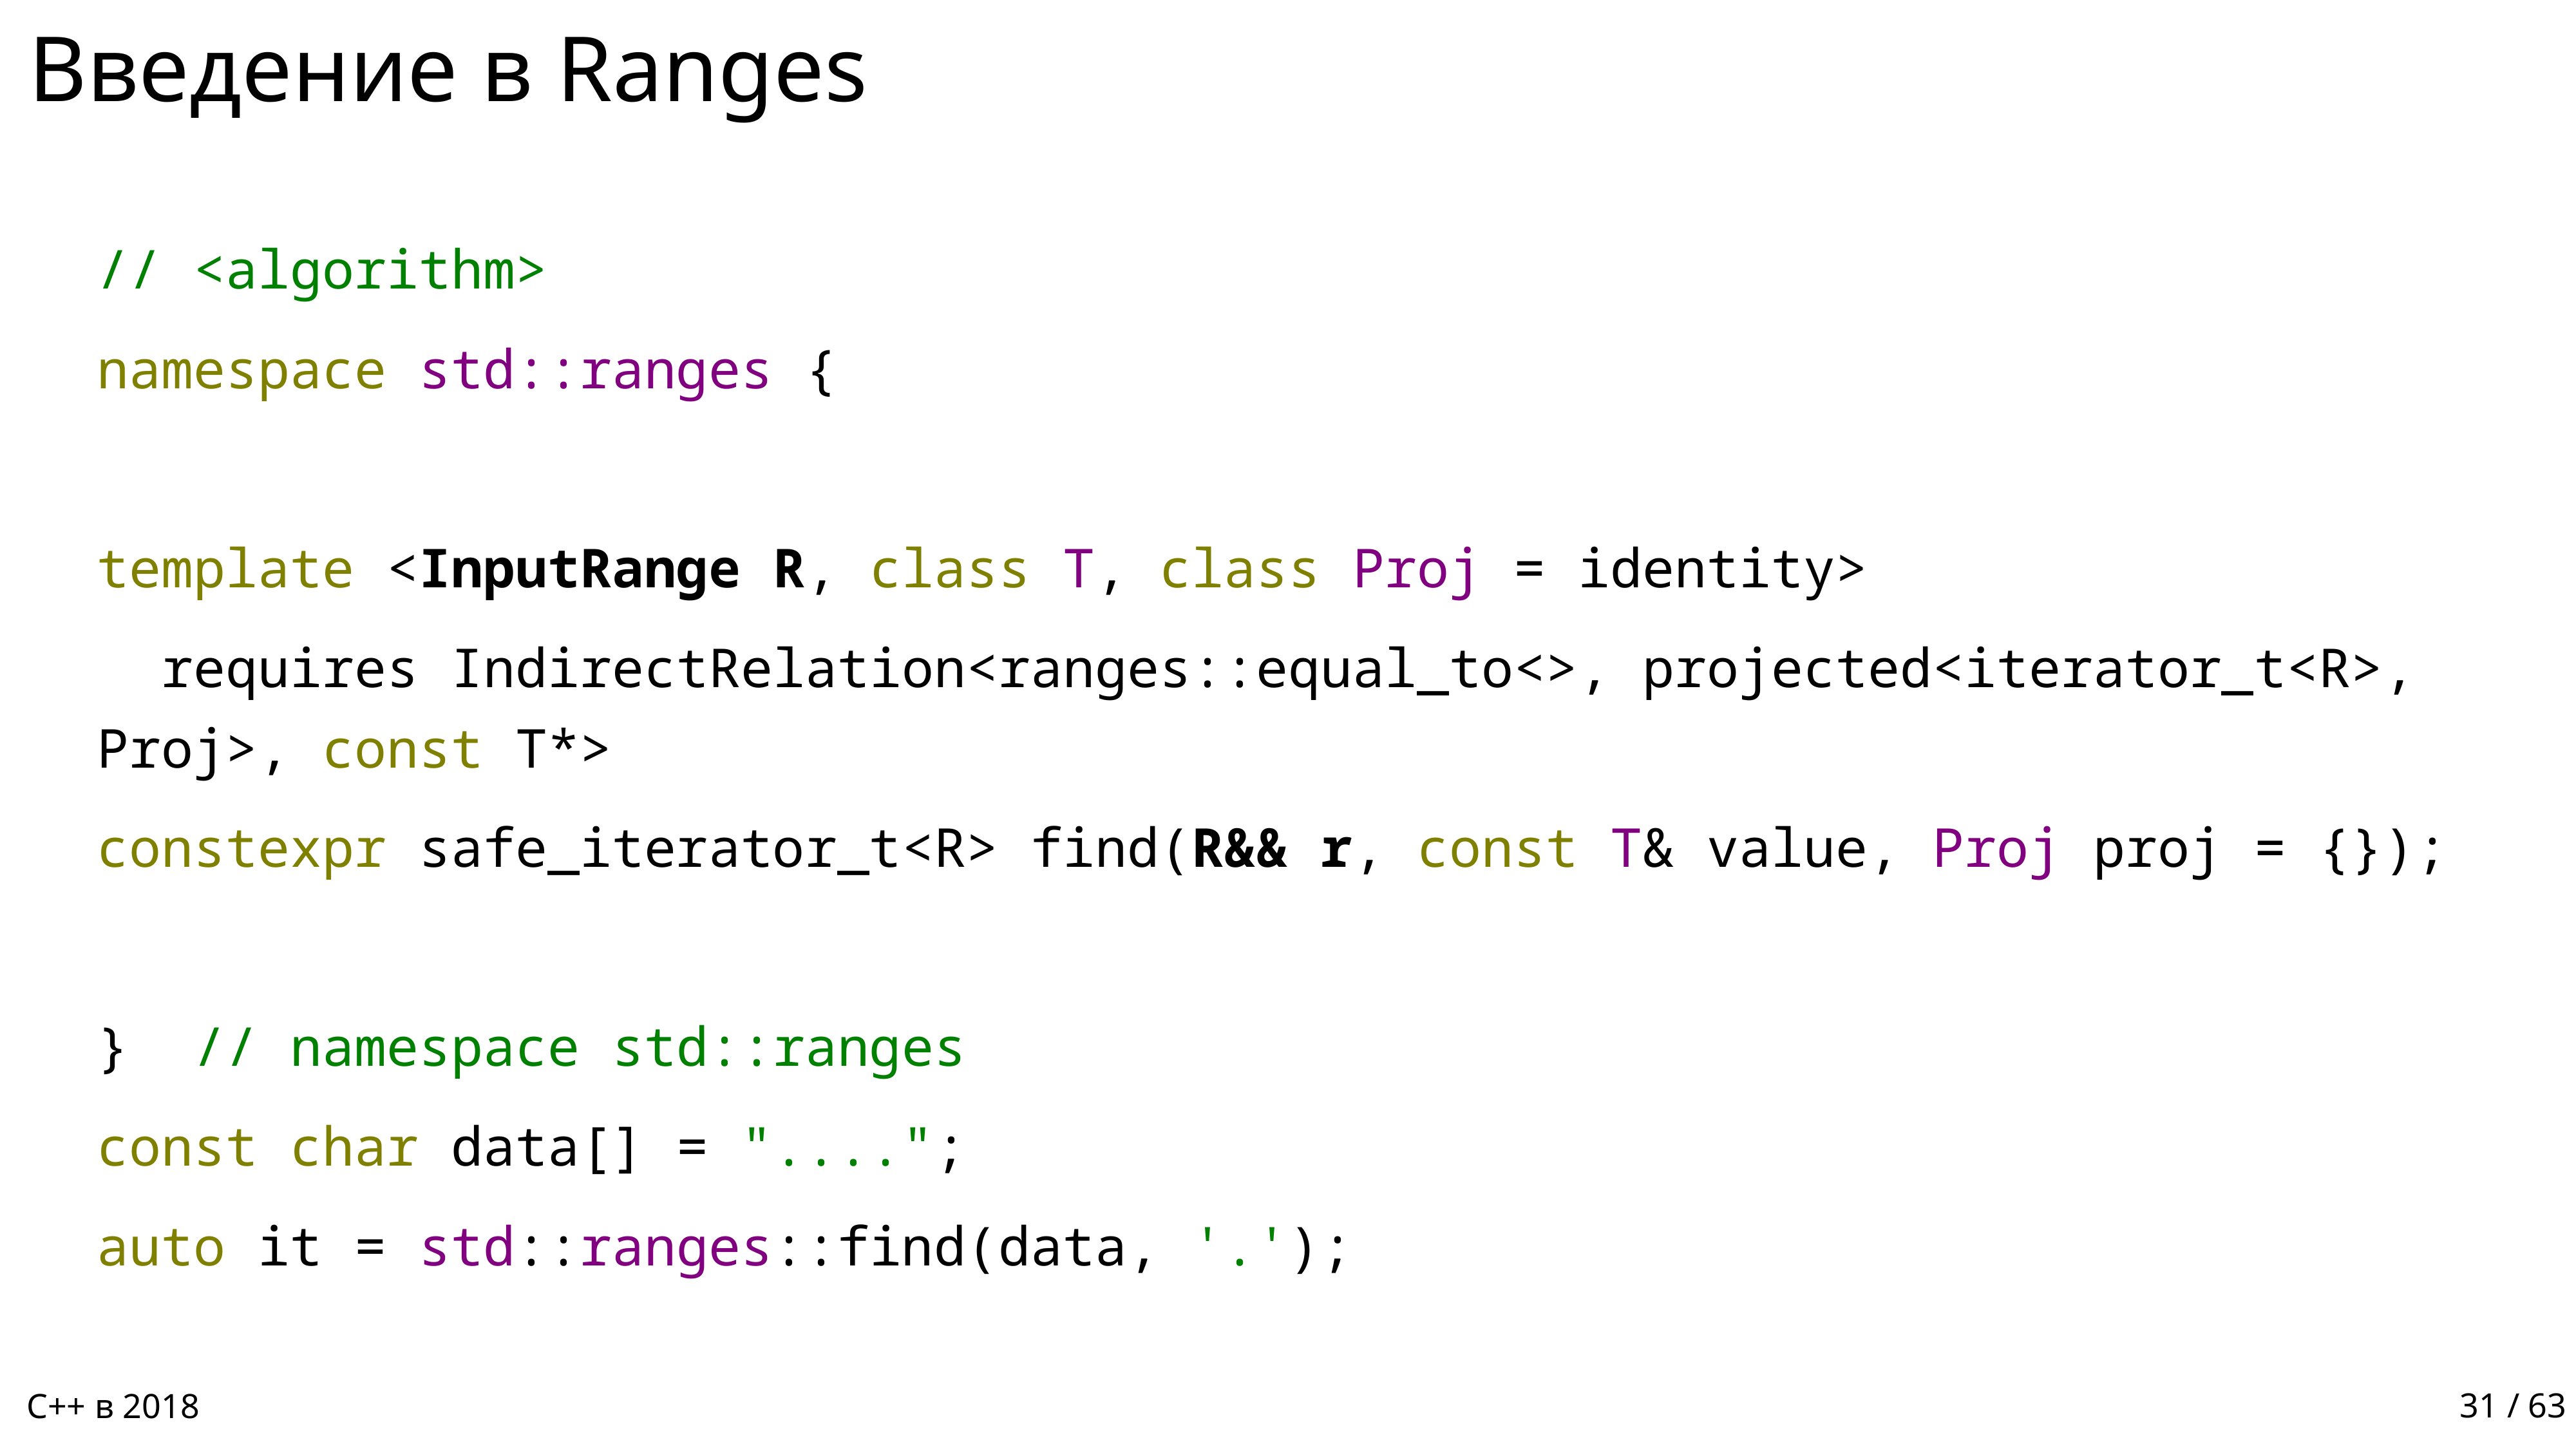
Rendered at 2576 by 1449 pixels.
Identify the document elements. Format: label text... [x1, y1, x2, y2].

title Введение в Ranges [19, 19, 2551, 155]
list // <algorithm> namespace std::ranges { template <InputRange R, class T, class Proj = identity> requires IndirectRelation<ranges::equal_to<>, projected<iterator_t<R>, Proj>, const T*> constexpr safe_iterator_t<R> find(R&& r, const T& value, Proj proj = {}); } // namespace std::ranges const char data[] = "...."; auto it = std::ranges::find(data, '.'); [87, 214, 2551, 1382]
list C++ в 2018 [17, 1376, 1114, 1431]
list <number> / 63 [1479, 1376, 2576, 1431]
